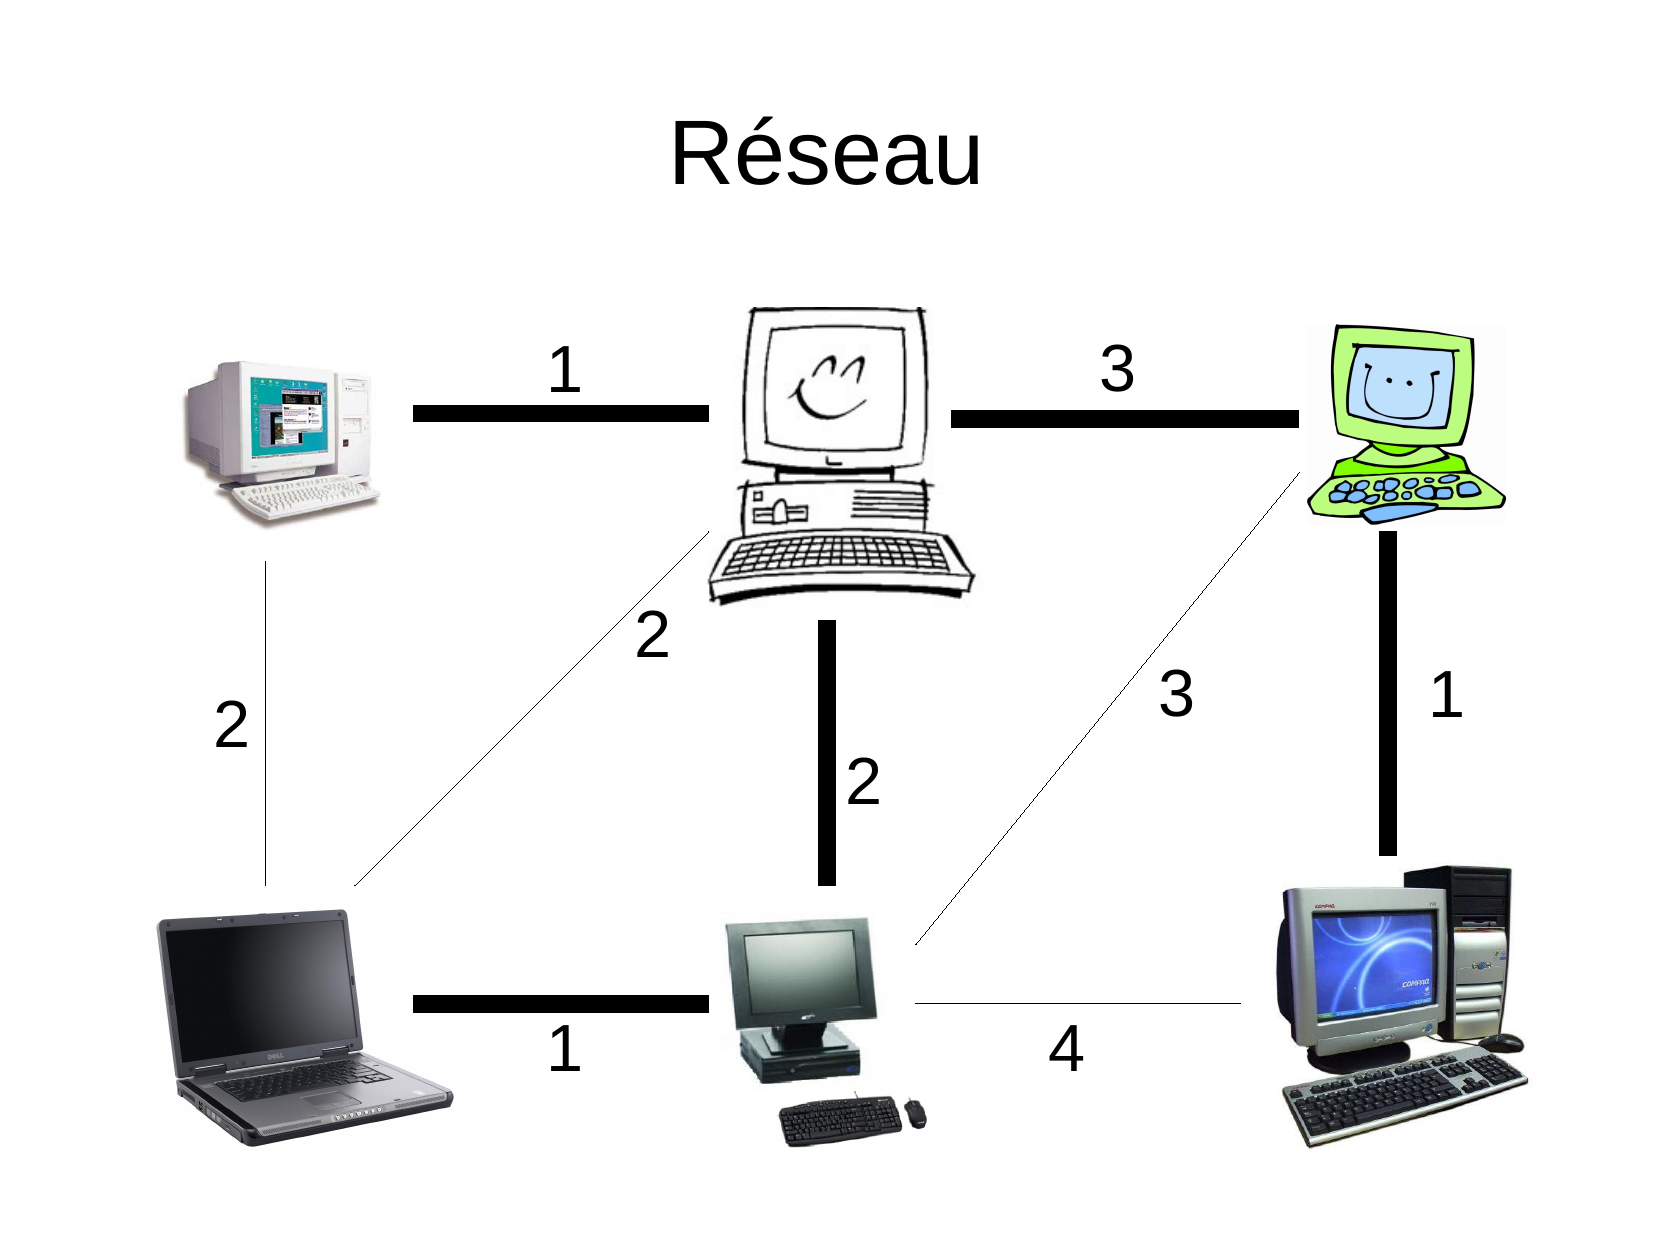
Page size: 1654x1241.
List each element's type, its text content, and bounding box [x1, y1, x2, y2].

text_box 4 [1033, 1003, 1101, 1094]
text_box 2 [199, 679, 266, 769]
picture [147, 903, 481, 1152]
picture [658, 307, 1034, 621]
picture [1259, 844, 1536, 1152]
text_box 2 [620, 589, 687, 680]
text_box 1 [531, 1003, 599, 1094]
text_box 1 [531, 324, 599, 415]
picture [708, 912, 949, 1152]
picture [177, 354, 384, 537]
text_box 3 [1143, 648, 1211, 739]
text_box 1 [1414, 649, 1482, 769]
text_box 2 [830, 737, 898, 827]
text_box 3 [1084, 323, 1152, 414]
picture [1307, 324, 1506, 525]
title Réseau [82, 49, 1571, 257]
